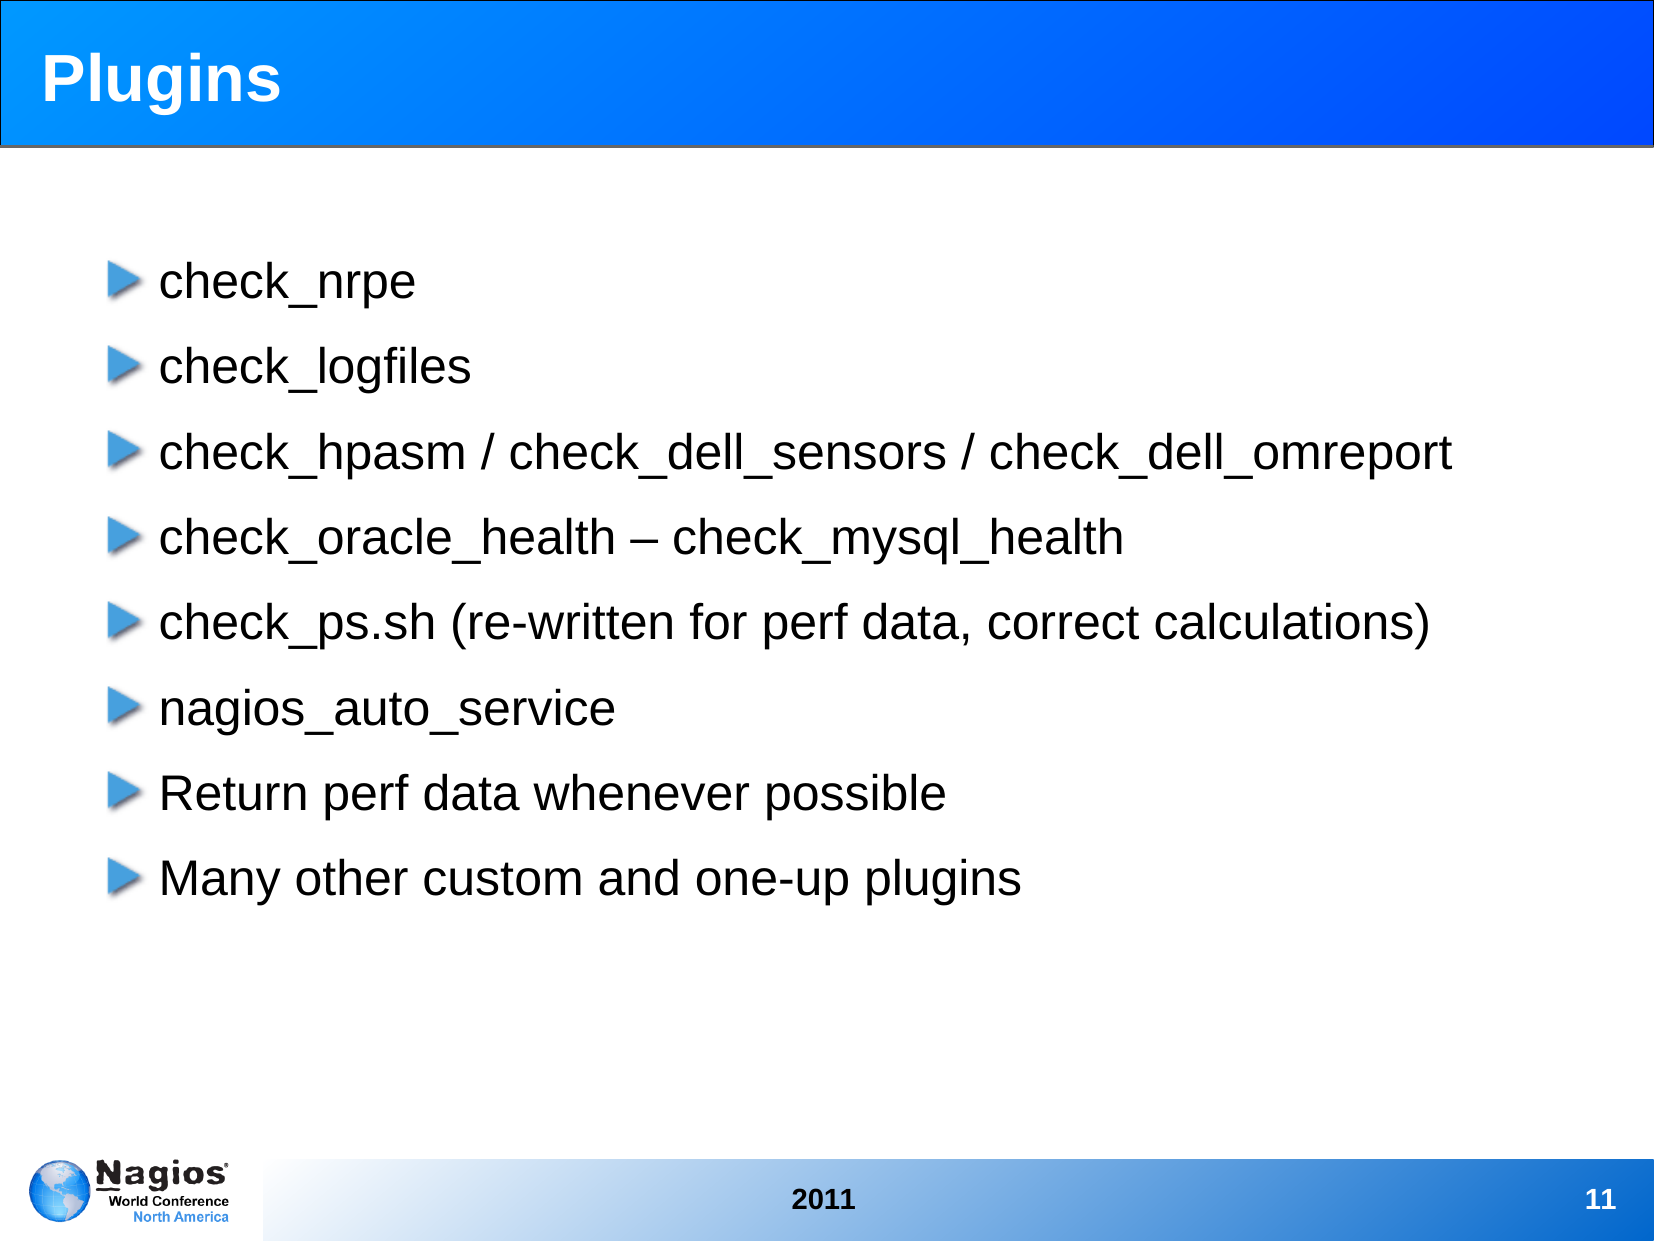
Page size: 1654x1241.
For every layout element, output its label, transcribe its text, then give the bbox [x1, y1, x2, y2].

title Plugins [41, 29, 1248, 127]
picture [29, 1159, 229, 1235]
list check_nrpe check_logfiles check_hpasm / check_dell_sensors / check_dell_omreport check_oracle_health – check_mysql_health check_ps.sh (re-written for perf data, correct calculations) nagios_auto_service Return perf data whenever possible Many other custom and one-up plugins [87, 253, 1596, 1072]
